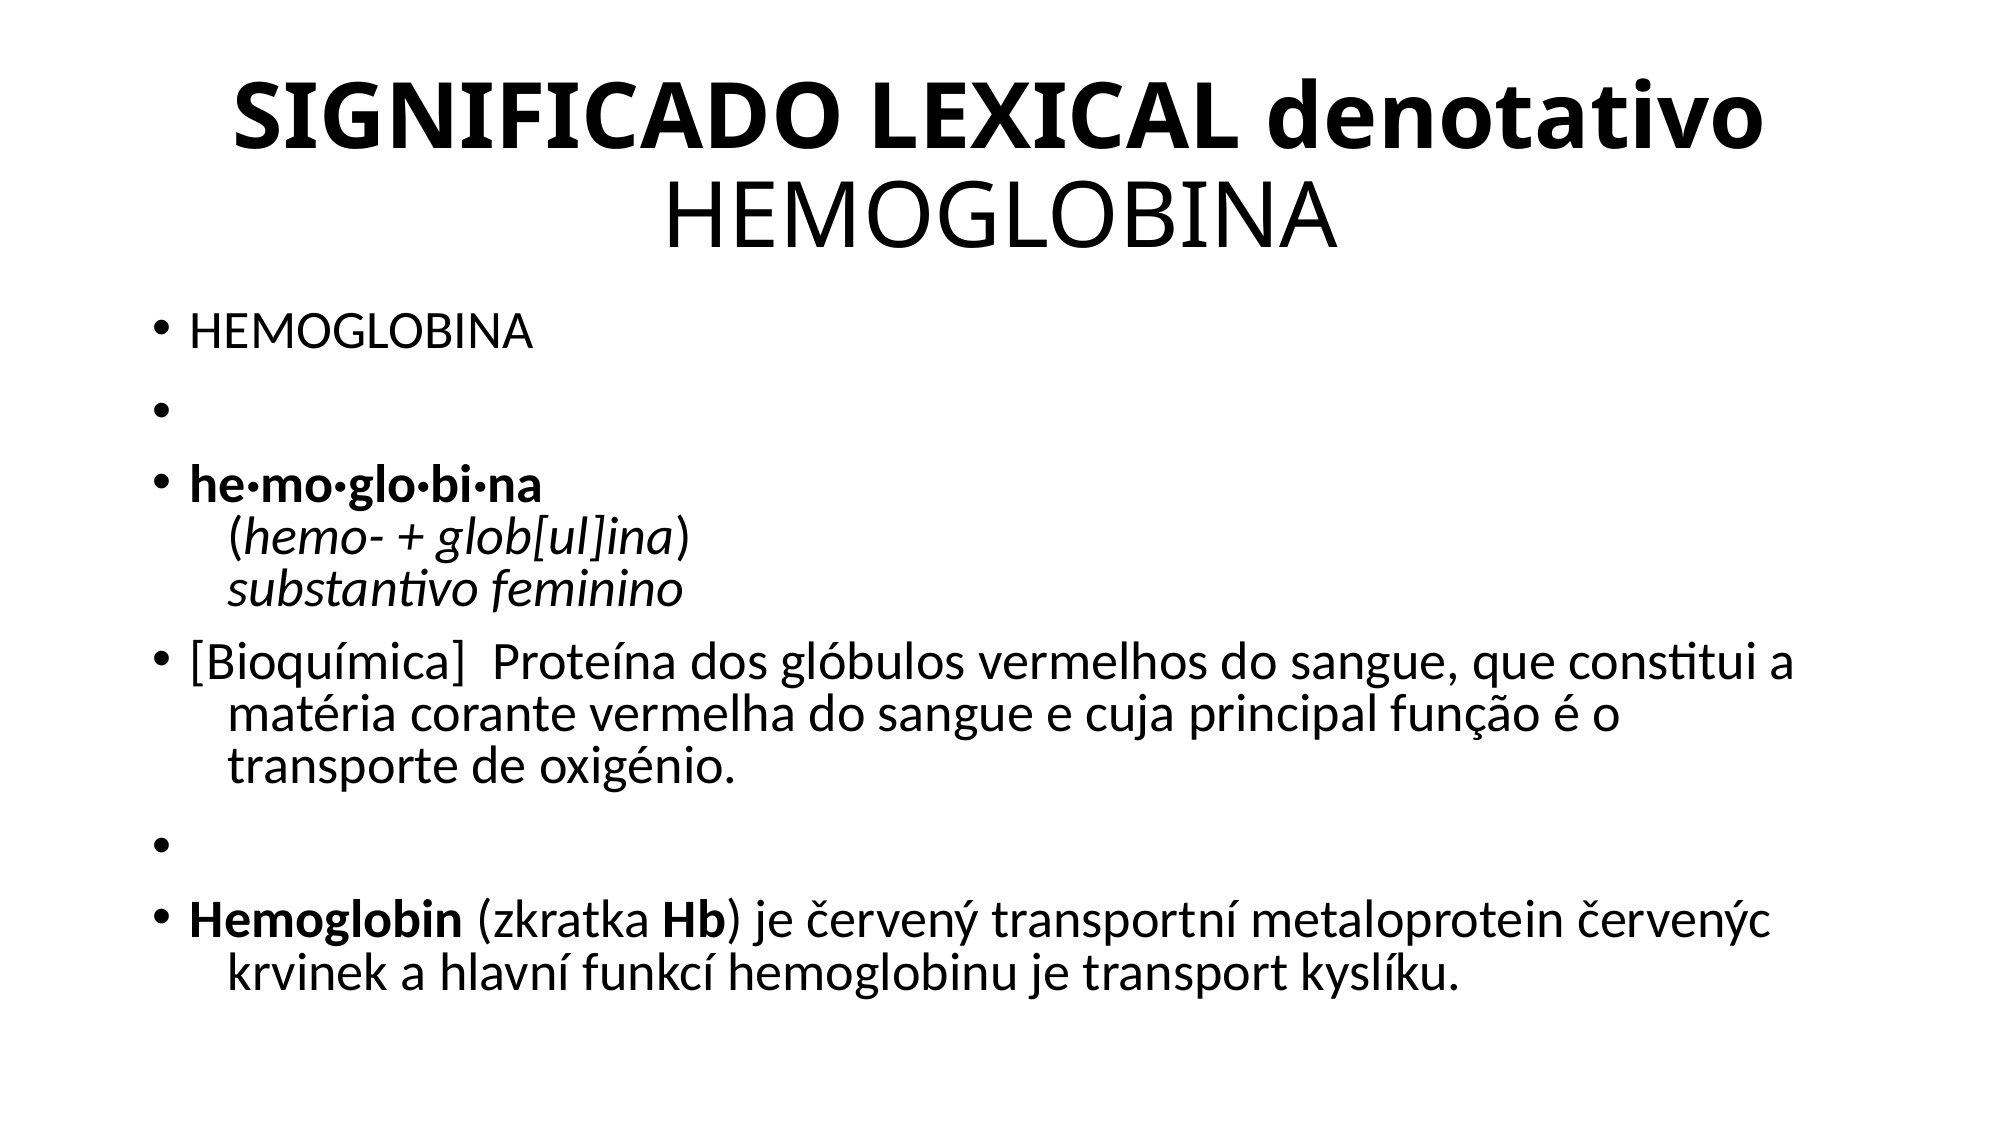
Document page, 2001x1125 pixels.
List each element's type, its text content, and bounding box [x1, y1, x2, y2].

title SIGNIFICADO LEXICAL denotativo HEMOGLOBINA [137, 59, 1863, 278]
list HEMOGLOBINA he·mo·glo·bi·na (hemo- + glob[ul]ina) substantivo feminino [Bioquímica] Proteína dos glóbulos vermelhos do sangue, que constitui a matéria corante vermelha do sangue e cuja principal função é o transporte de oxigénio. Hemoglobin (zkratka Hb) je červený transportní metaloprotein červenýc krvinek a hlavní funkcí hemoglobinu je transport kyslíku. [137, 299, 1863, 1014]
